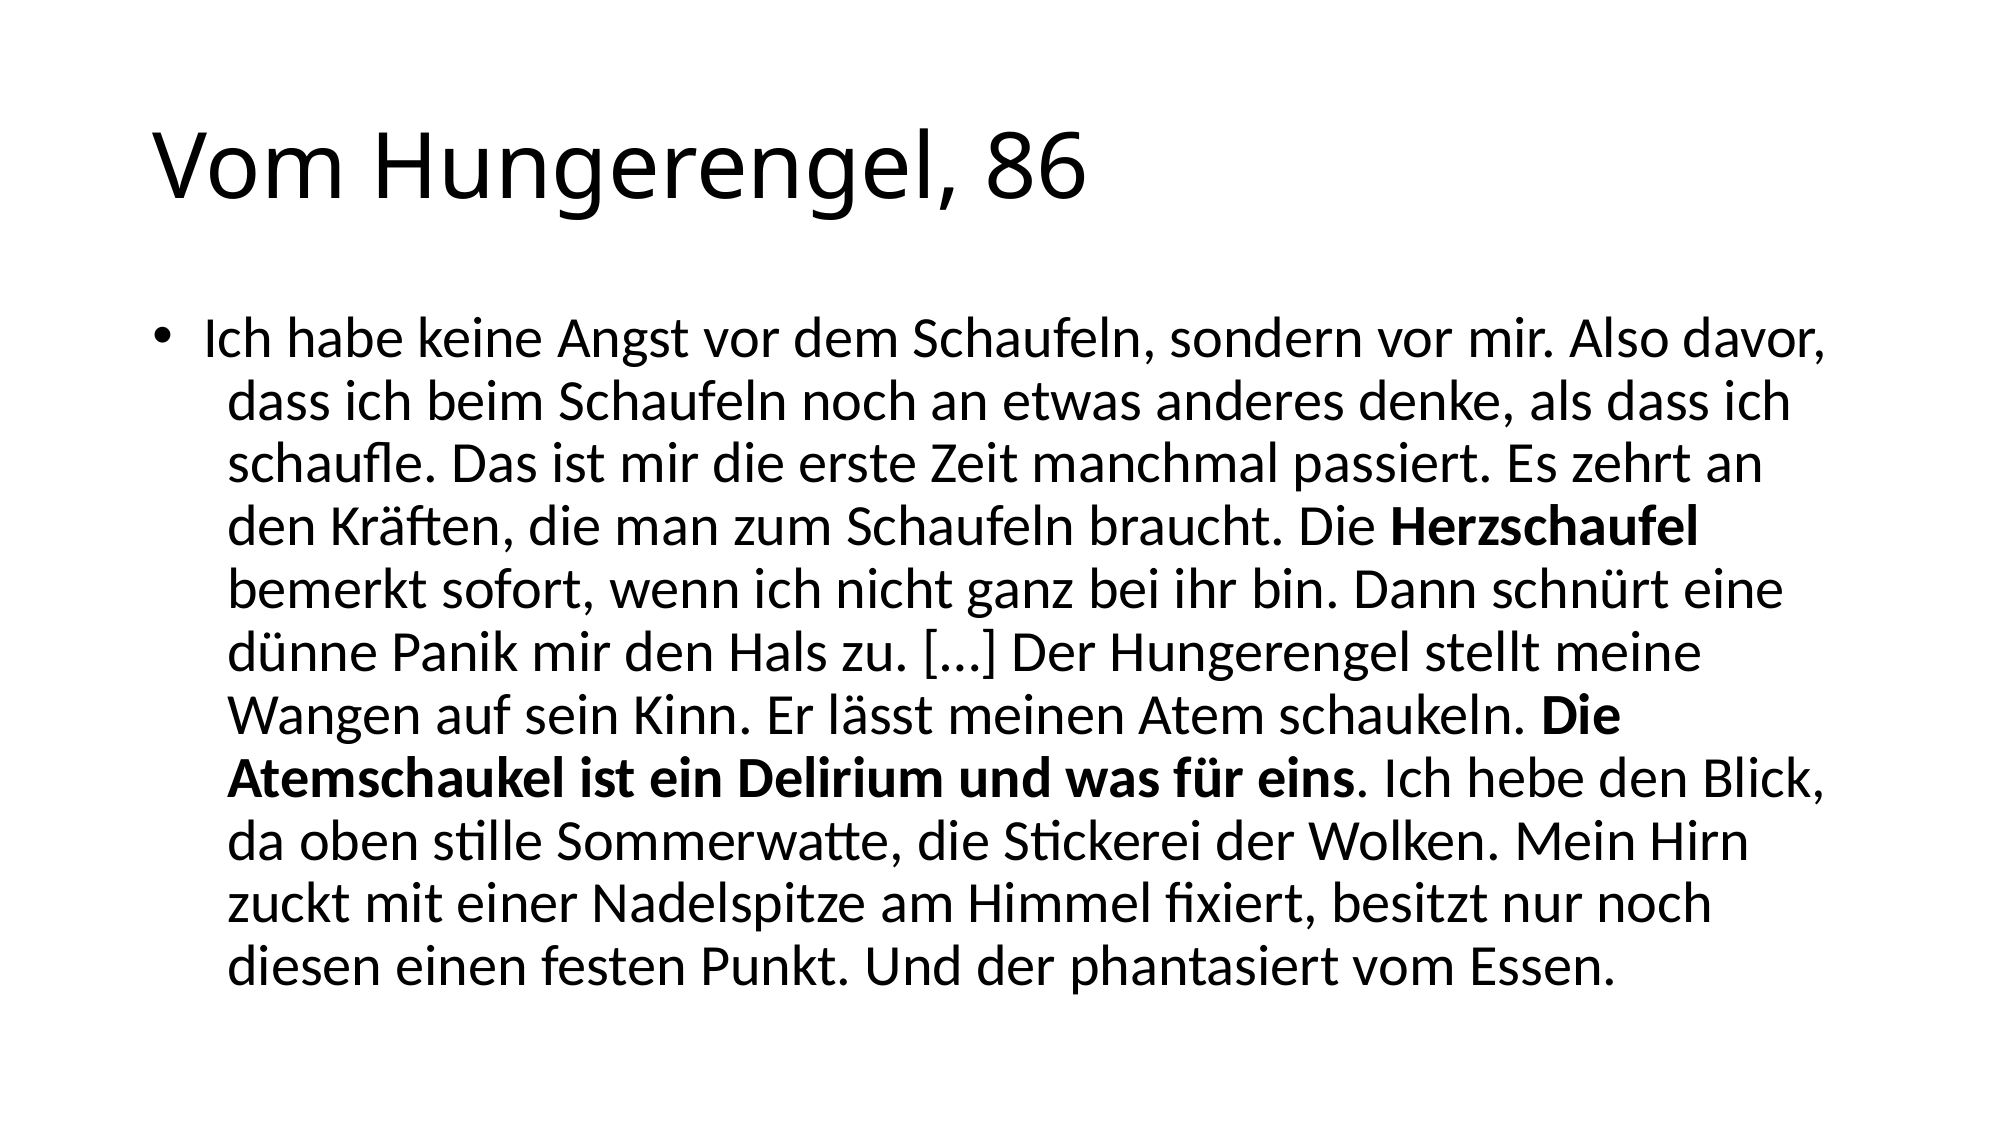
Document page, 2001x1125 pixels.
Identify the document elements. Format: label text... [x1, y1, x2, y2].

title Vom Hungerengel, 86 [137, 59, 1863, 278]
list Ich habe keine Angst vor dem Schaufeln, sondern vor mir. Also davor, dass ich beim Schaufeln noch an etwas anderes denke, als dass ich schaufle. Das ist mir die erste Zeit manchmal passiert. Es zehrt an den Kräften, die man zum Schaufeln braucht. Die Herzschaufel bemerkt sofort, wenn ich nicht ganz bei ihr bin. Dann schnürt eine dünne Panik mir den Hals zu. […] Der Hungerengel stellt meine Wangen auf sein Kinn. Er lässt meinen Atem schaukeln. Die Atemschaukel ist ein Delirium und was für eins. Ich hebe den Blick, da oben stille Sommerwatte, die Stickerei der Wolken. Mein Hirn zuckt mit einer Nadelspitze am Himmel fixiert, besitzt nur noch diesen einen festen Punkt. Und der phantasiert vom Essen. [137, 299, 1863, 1014]
